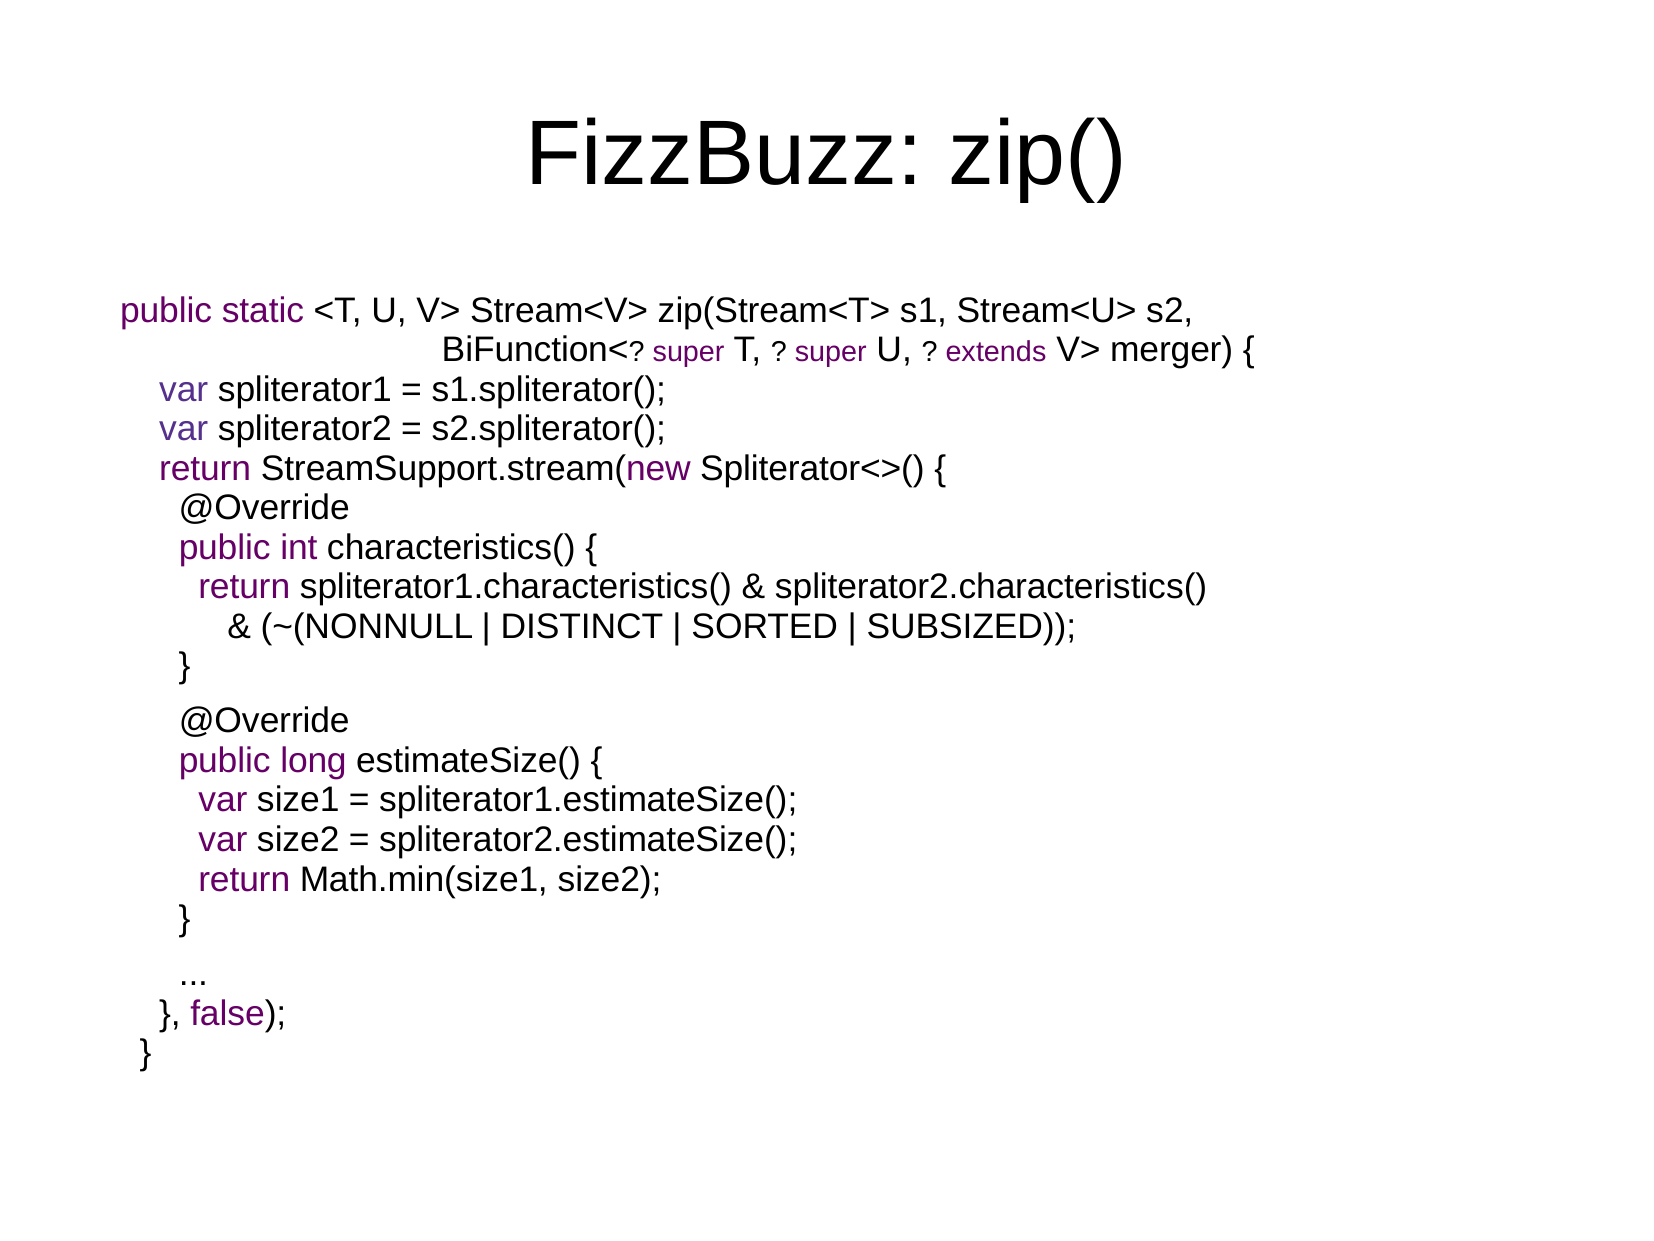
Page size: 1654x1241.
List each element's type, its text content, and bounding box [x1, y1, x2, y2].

title FizzBuzz: zip() [82, 49, 1571, 257]
list public static <T, U, V> Stream<V> zip(Stream<T> s1, Stream<U> s2, BiFunction<? super T, ? super U, ? extends V> merger) { var spliterator1 = s1.spliterator(); var spliterator2 = s2.spliterator(); return StreamSupport.stream(new Spliterator<>() { @Override public int characteristics() { return spliterator1.characteristics() & spliterator2.characteristics() & (~(NONNULL | DISTINCT | SORTED | SUBSIZED)); } @Override public long estimateSize() { var size1 = spliterator1.estimateSize(); var size2 = spliterator2.estimateSize(); return Math.min(size1, size2); } ... }, false); } [82, 290, 1571, 1081]
